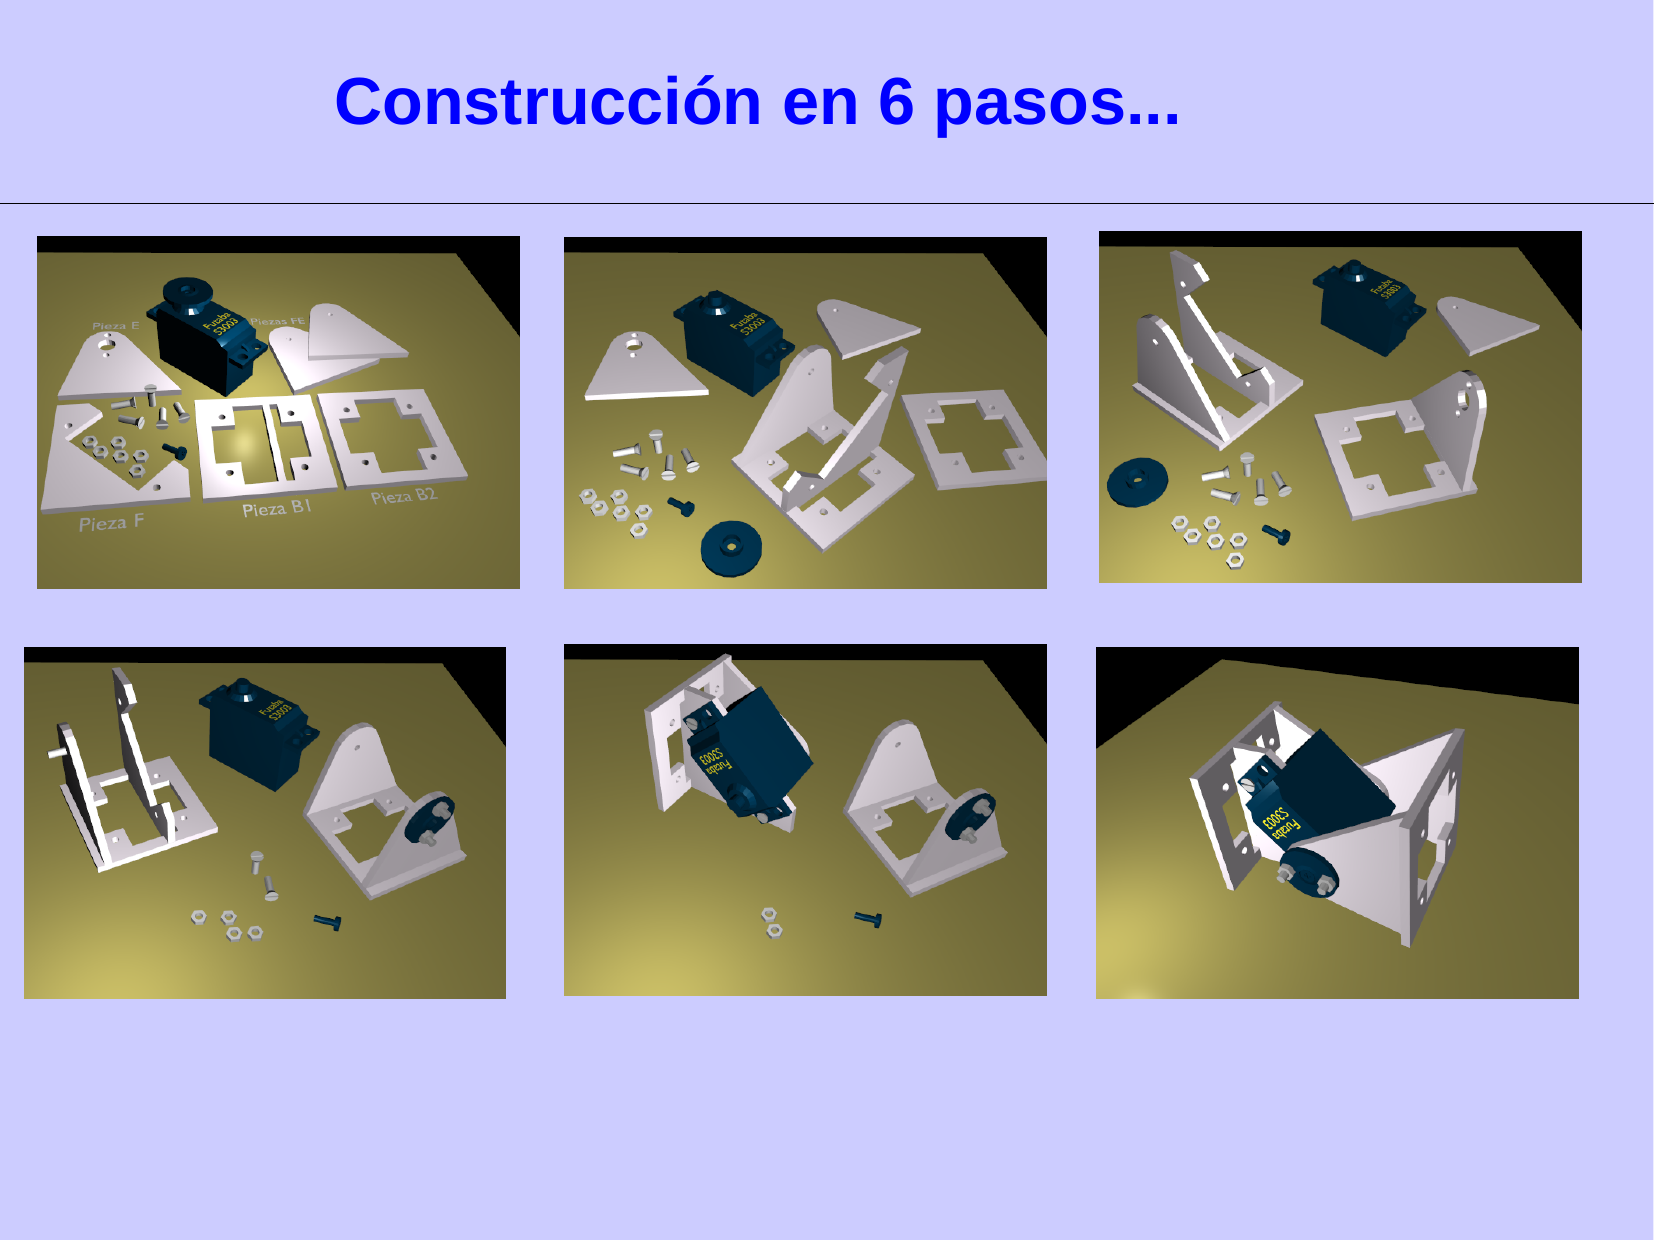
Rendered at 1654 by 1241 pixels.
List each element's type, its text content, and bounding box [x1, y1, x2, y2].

picture [1096, 647, 1579, 999]
picture [1099, 231, 1582, 583]
title Construcción en 6 pasos... [120, 0, 1396, 191]
picture [24, 647, 506, 999]
picture [564, 237, 1047, 589]
picture [37, 236, 520, 589]
picture [564, 644, 1047, 996]
